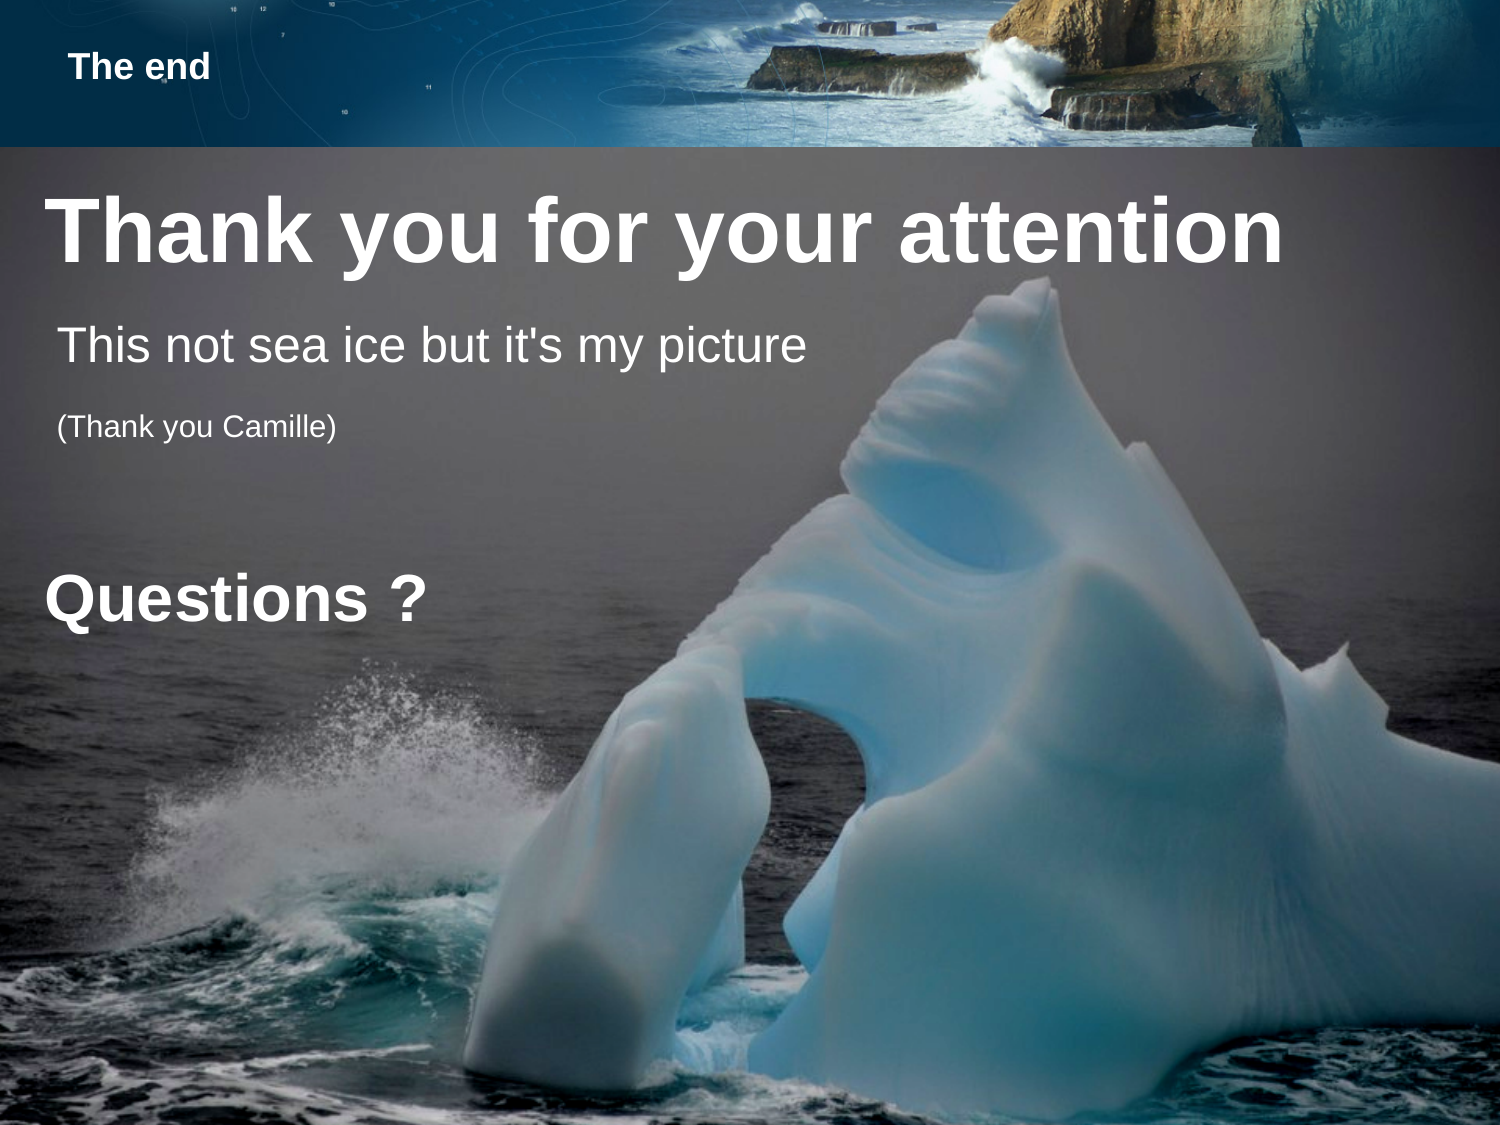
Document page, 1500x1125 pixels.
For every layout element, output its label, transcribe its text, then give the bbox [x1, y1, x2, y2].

text_box Questions ? [29, 547, 947, 643]
title Thank you for your attention [29, 157, 1388, 296]
text_box [867, 169, 1101, 303]
picture [0, 0, 1500, 1125]
text_box (Thank you Camille) [41, 391, 857, 473]
text_box This not sea ice but it's my picture [41, 295, 857, 391]
title The end [52, 29, 621, 100]
